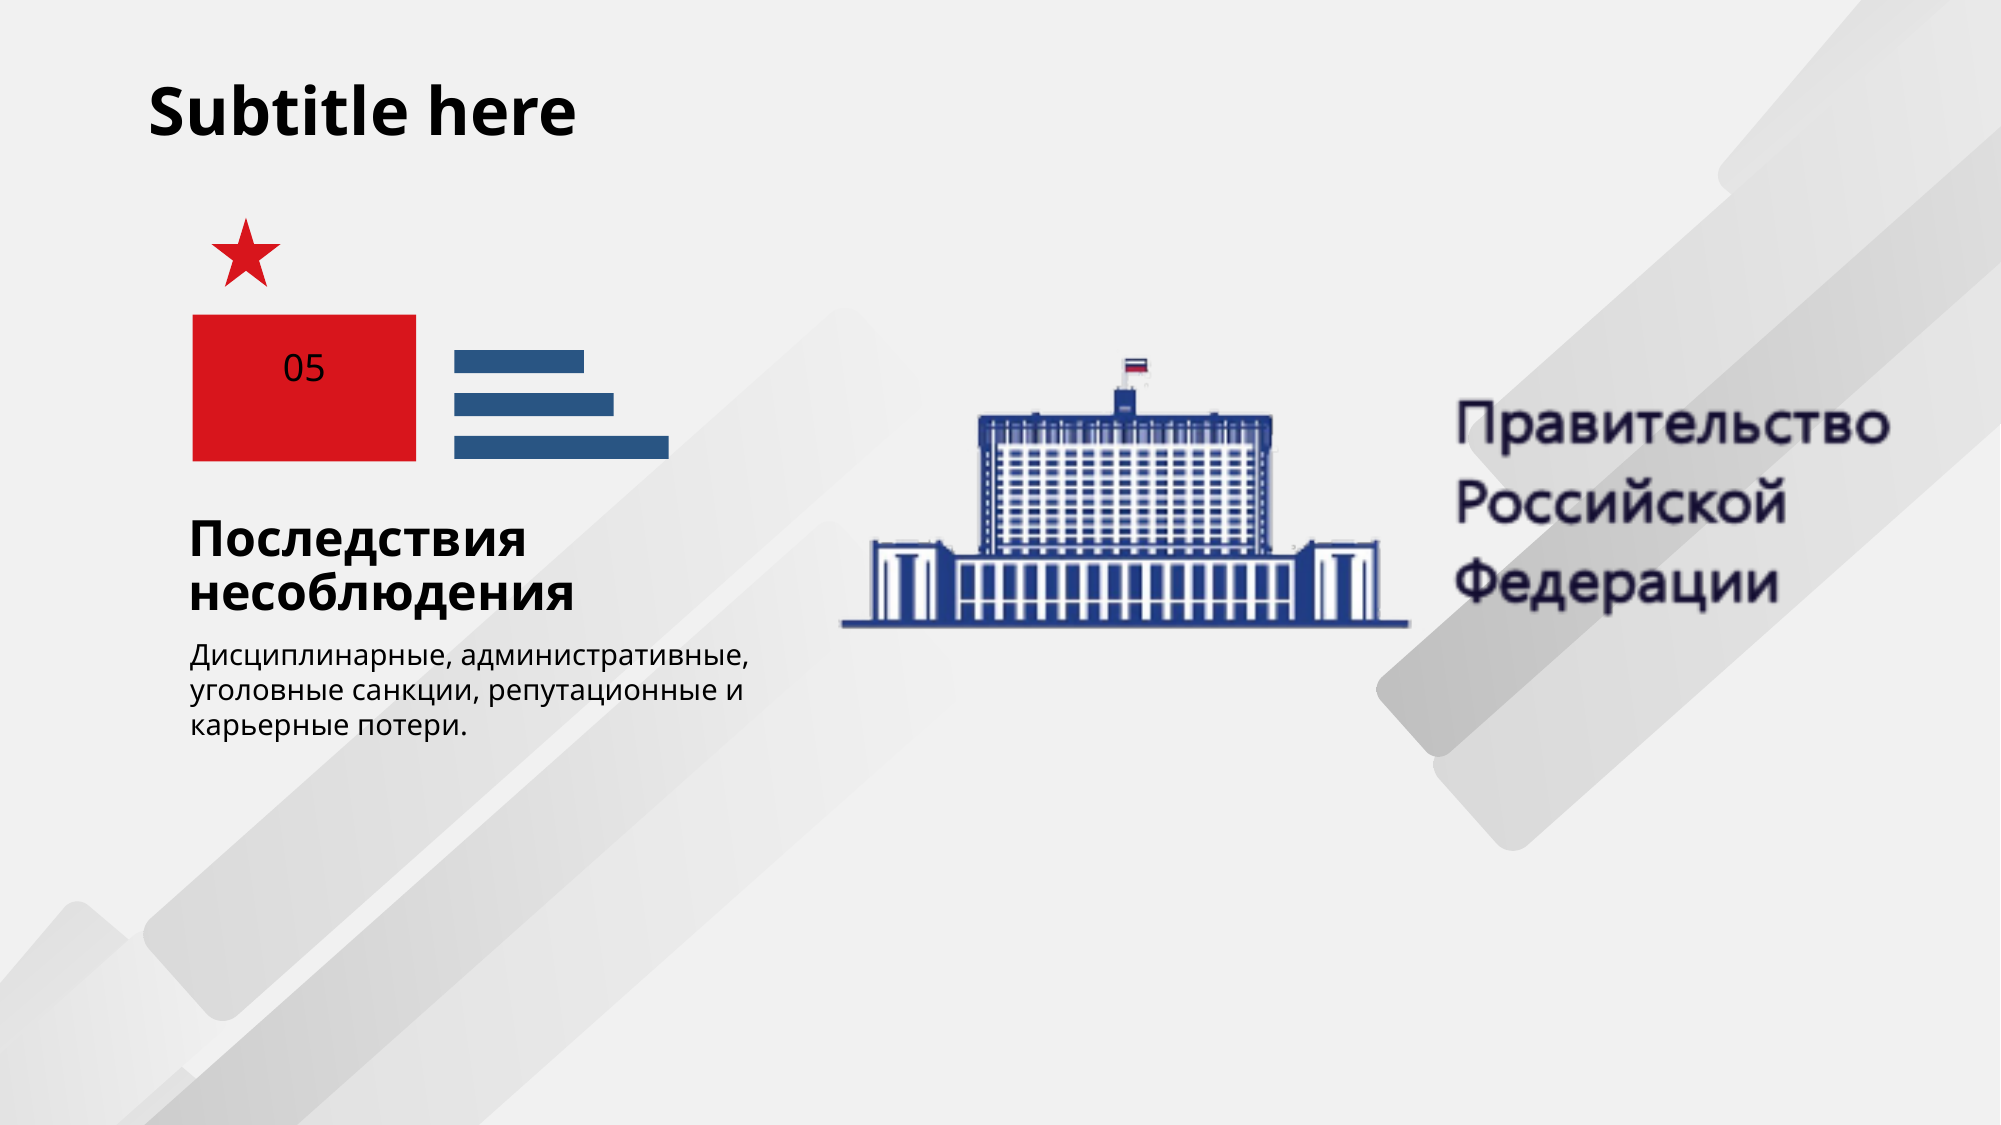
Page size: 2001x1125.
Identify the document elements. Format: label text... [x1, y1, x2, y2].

picture [837, 325, 1970, 666]
text_box [454, 435, 669, 459]
text_box [192, 314, 417, 462]
text_box 05 [268, 336, 341, 397]
text_box [454, 350, 584, 374]
text_box [454, 393, 614, 417]
text_box Последствия несоблюдения [173, 505, 799, 653]
text_box [211, 217, 281, 287]
text_box Дисциплинарные, административные, уголовные санкции, репутационные и карьерные потери. [175, 628, 801, 749]
